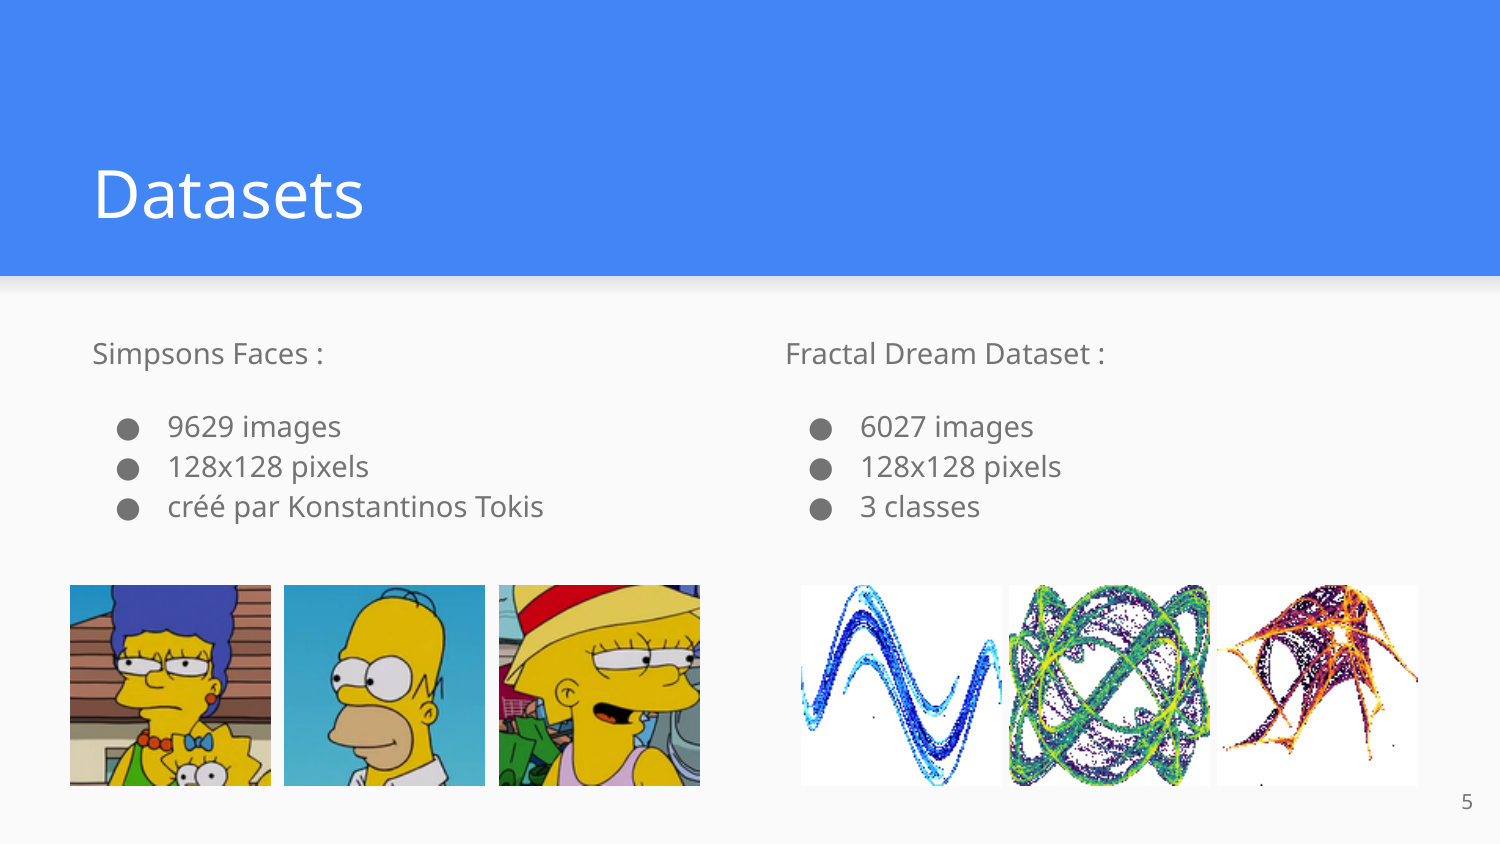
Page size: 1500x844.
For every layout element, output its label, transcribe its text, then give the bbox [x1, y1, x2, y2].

picture [499, 585, 700, 786]
list Fractal Dream Dataset : 6027 images 128x128 pixels 3 classes [770, 314, 1427, 760]
slide_number <number> [1398, 770, 1489, 835]
picture [284, 585, 485, 786]
picture [70, 585, 271, 786]
picture [1009, 585, 1210, 786]
picture [801, 585, 1002, 786]
list Simpsons Faces : 9629 images 128x128 pixels créé par Konstantinos Tokis [77, 314, 734, 760]
picture [1217, 585, 1418, 786]
title Datasets [77, 121, 1427, 248]
